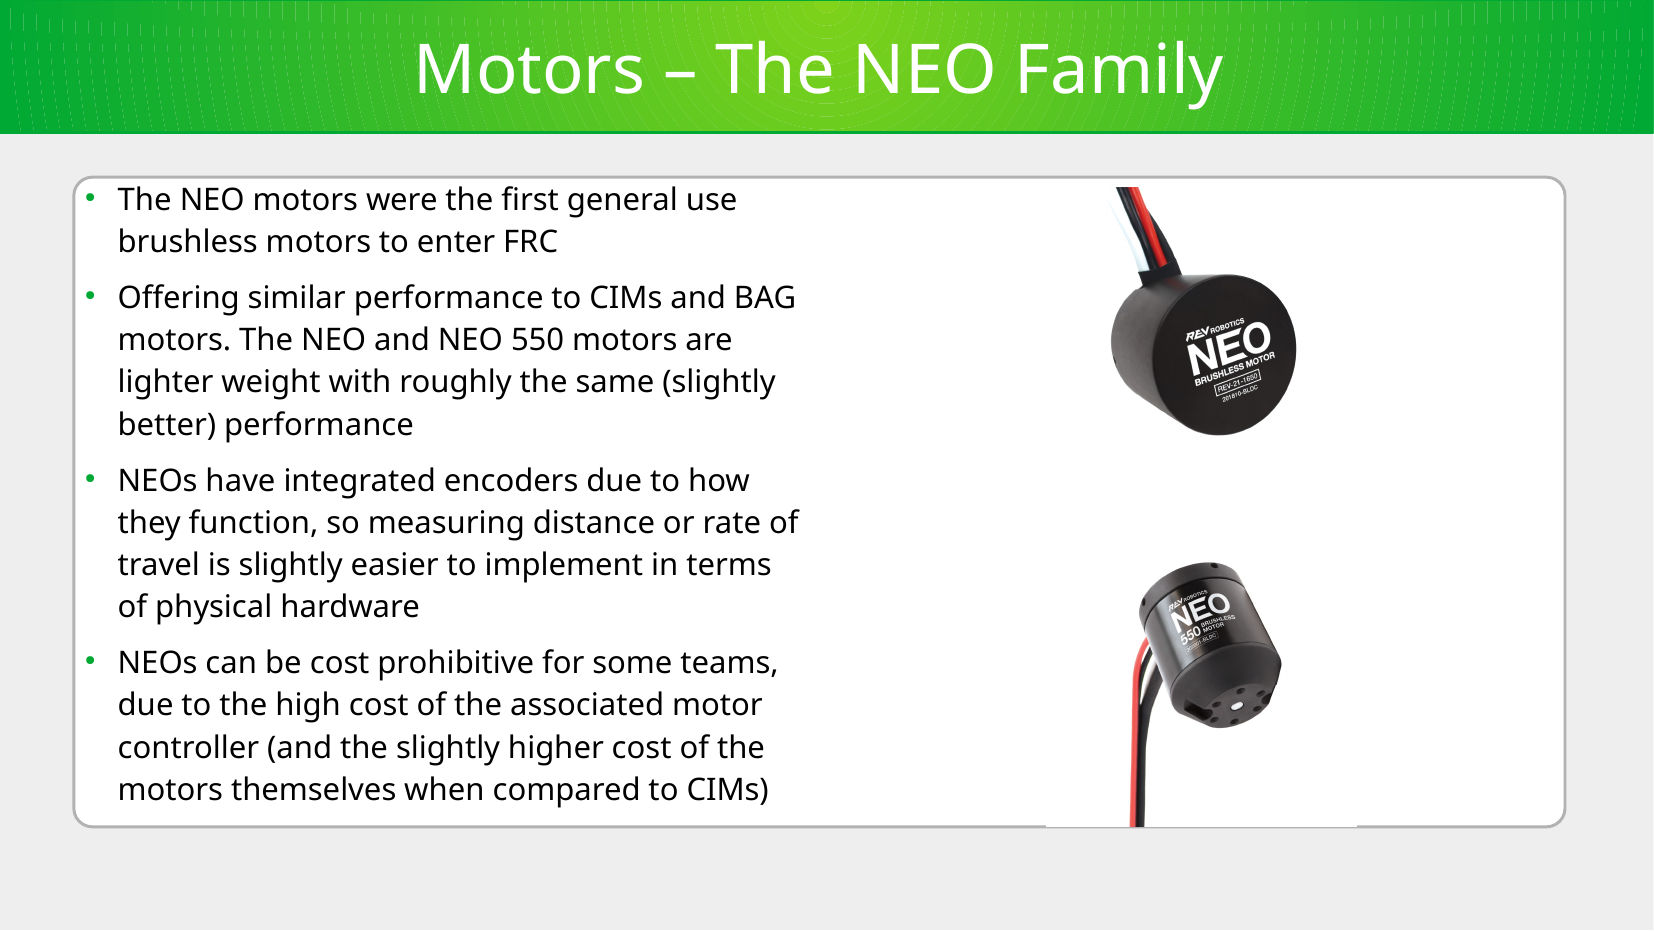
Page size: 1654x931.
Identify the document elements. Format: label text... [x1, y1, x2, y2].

picture [1046, 516, 1357, 827]
list The NEO motors were the first general use brushless motors to enter FRC Offering similar performance to CIMs and BAG motors. The NEO and NEO 550 motors are lighter weight with roughly the same (slightly better) performance NEOs have integrated encoders due to how they function, so measuring distance or rate of travel is slightly easier to implement in terms of physical hardware NEOs can be cost prohibitive for some teams, due to the high cost of the associated motor controller (and the slightly higher cost of the motors themselves when compared to CIMs) [73, 177, 802, 827]
title Motors – The NEO Family [73, 14, 1565, 119]
picture [1046, 187, 1357, 498]
